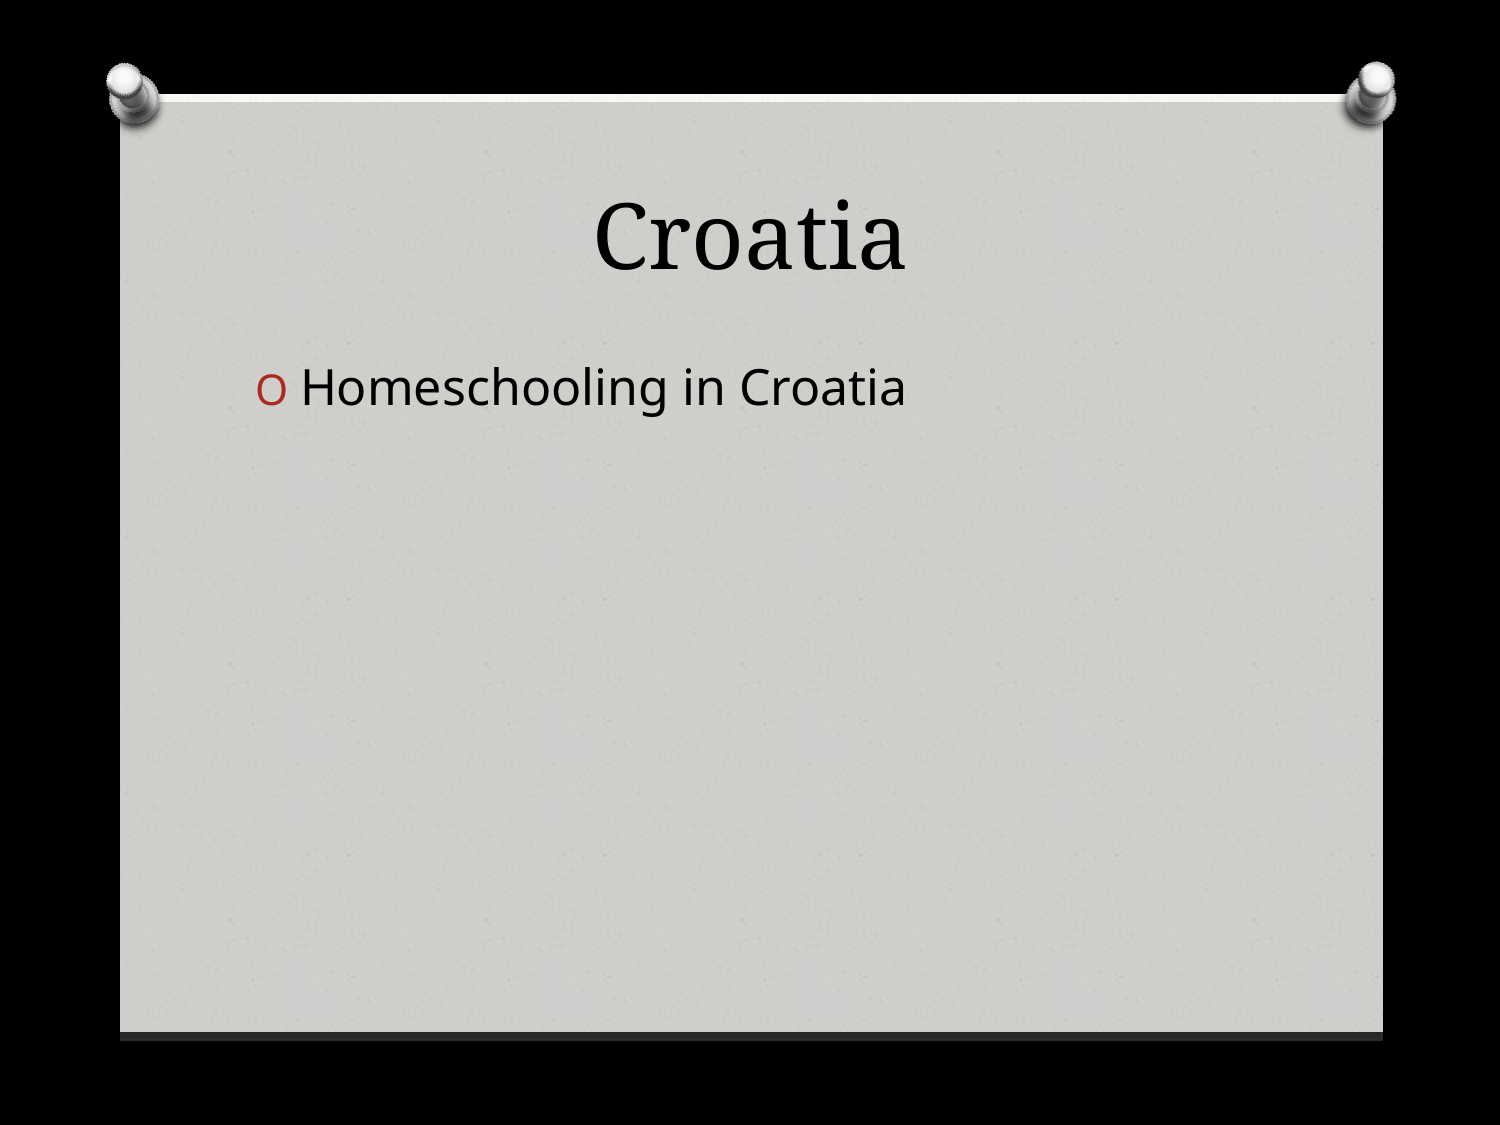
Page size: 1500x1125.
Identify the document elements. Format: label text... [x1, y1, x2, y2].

title Croatia [179, 134, 1323, 332]
list Homeschooling in Croatia [240, 347, 1257, 939]
